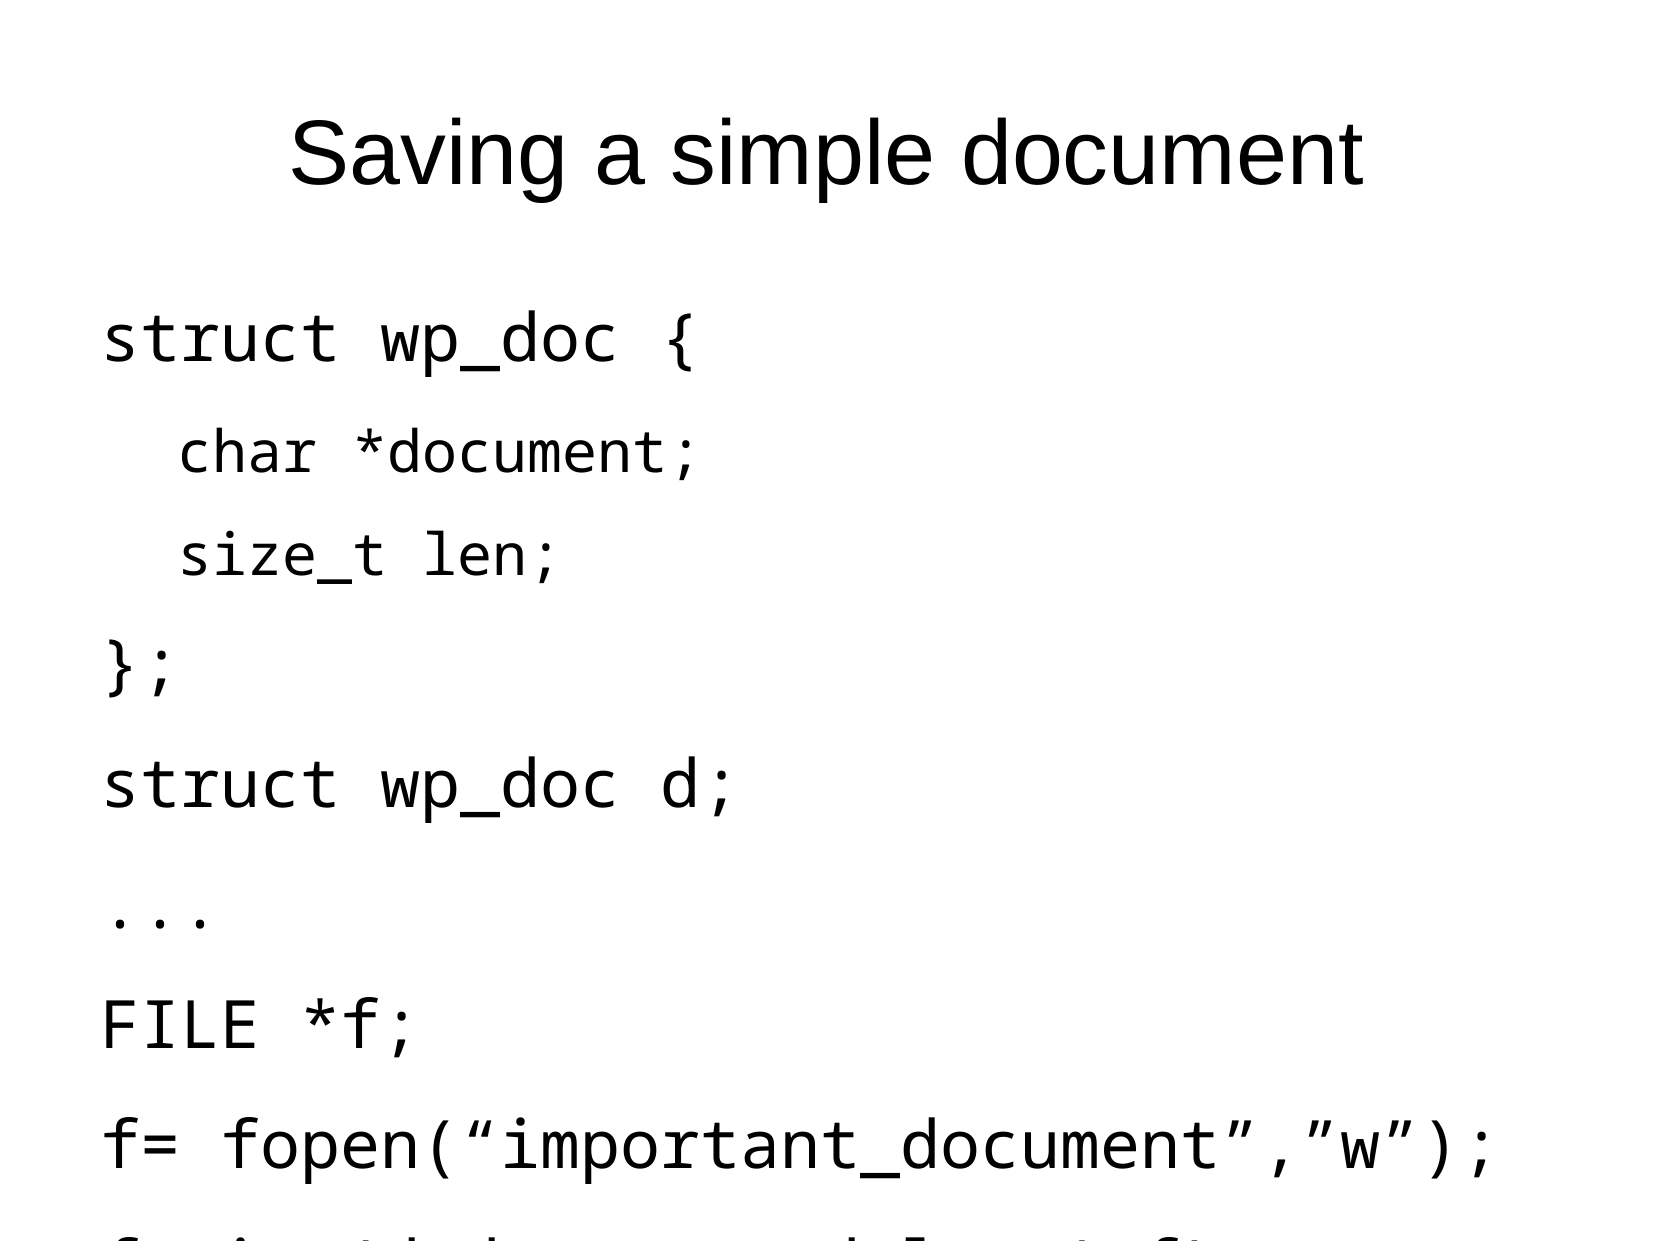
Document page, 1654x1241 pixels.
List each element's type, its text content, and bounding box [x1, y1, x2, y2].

list struct wp_doc { char *document; size_t len; }; struct wp_doc d; ... FILE *f; f= fopen(“important_document”,”w”); fwrite(d.document,d.len,1,f); [82, 290, 1571, 1241]
title Saving a simple document [82, 56, 1571, 250]
